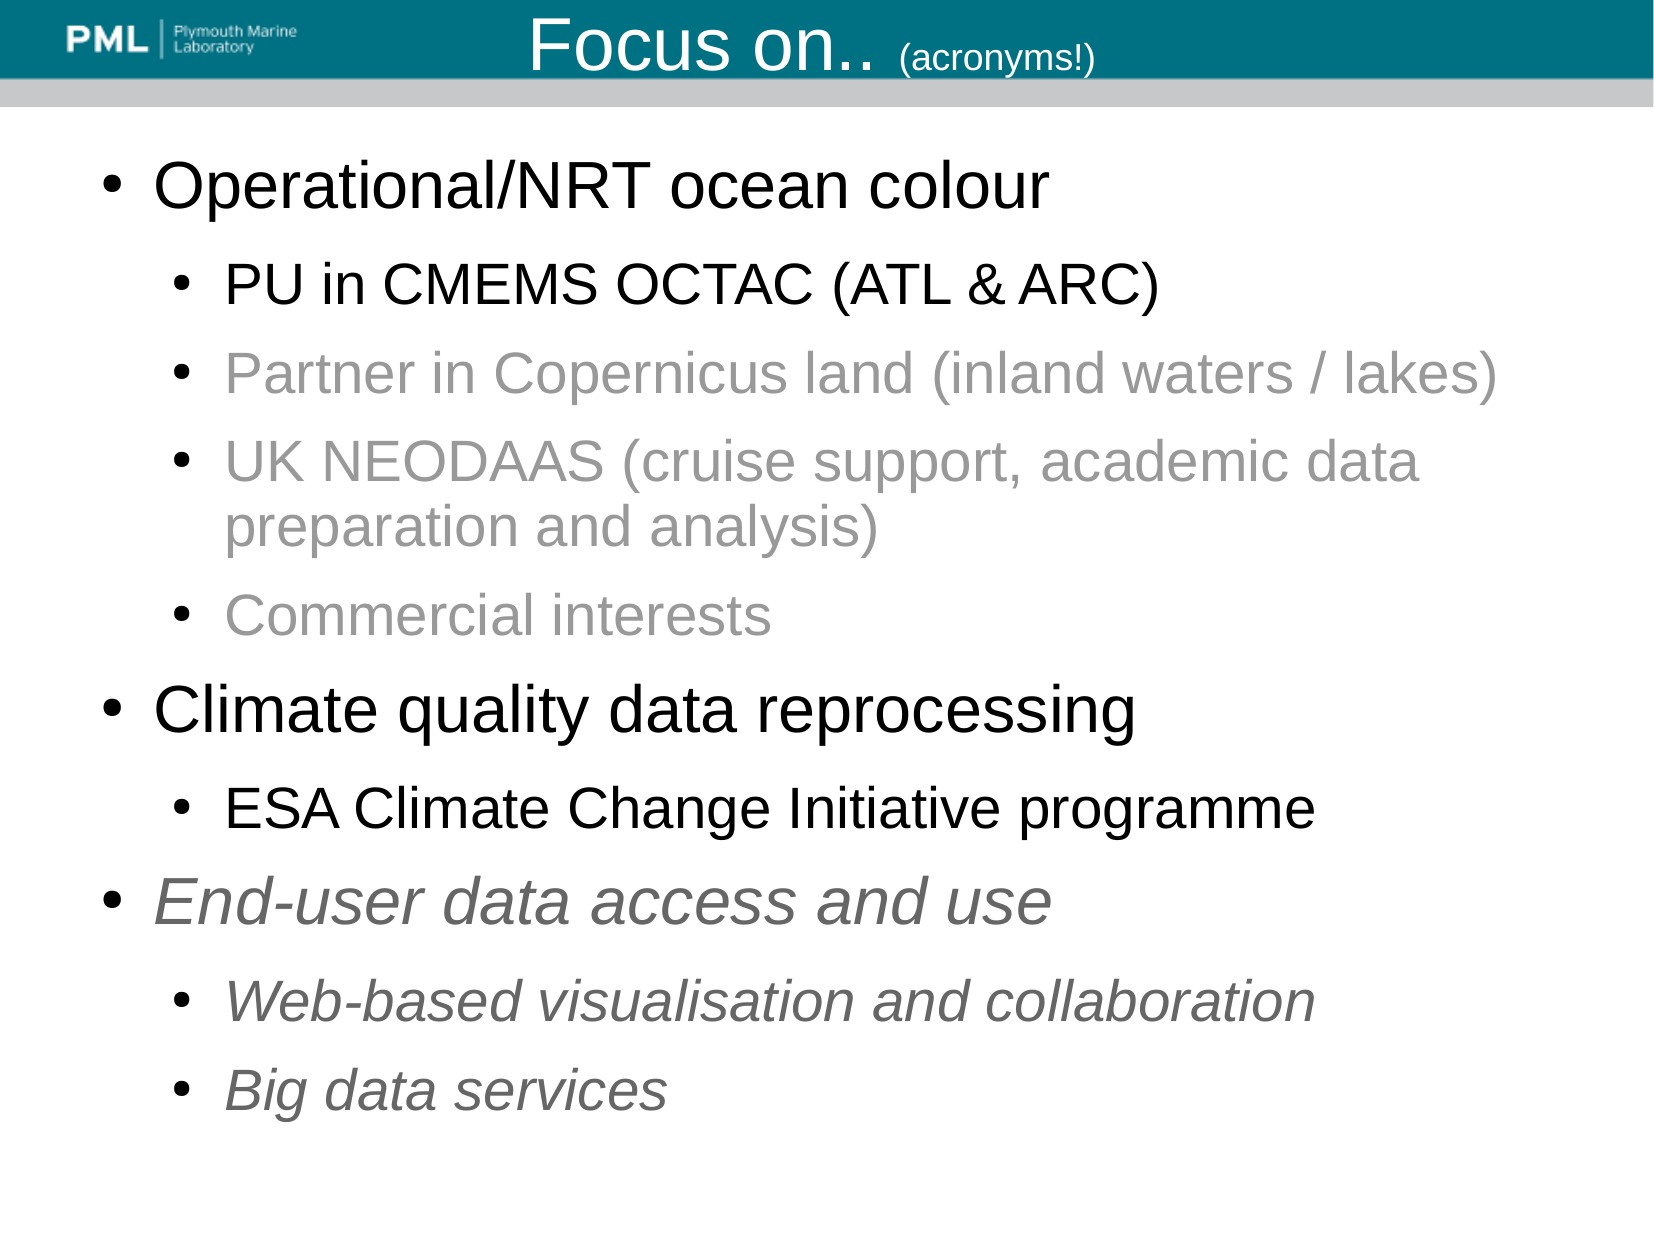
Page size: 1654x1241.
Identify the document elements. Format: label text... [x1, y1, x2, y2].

list Operational/NRT ocean colour PU in CMEMS OCTAC (ATL & ARC) Partner in Copernicus land (inland waters / lakes) UK NEODAAS (cruise support, academic data preparation and analysis) Commercial interests Climate quality data reprocessing ESA Climate Change Initiative programme End-user data access and use Web-based visualisation and collaboration Big data services [82, 147, 1571, 1123]
title Focus on.. (acronyms!) [265, 0, 1359, 147]
picture [1359, 0, 1654, 107]
picture [0, 0, 265, 107]
